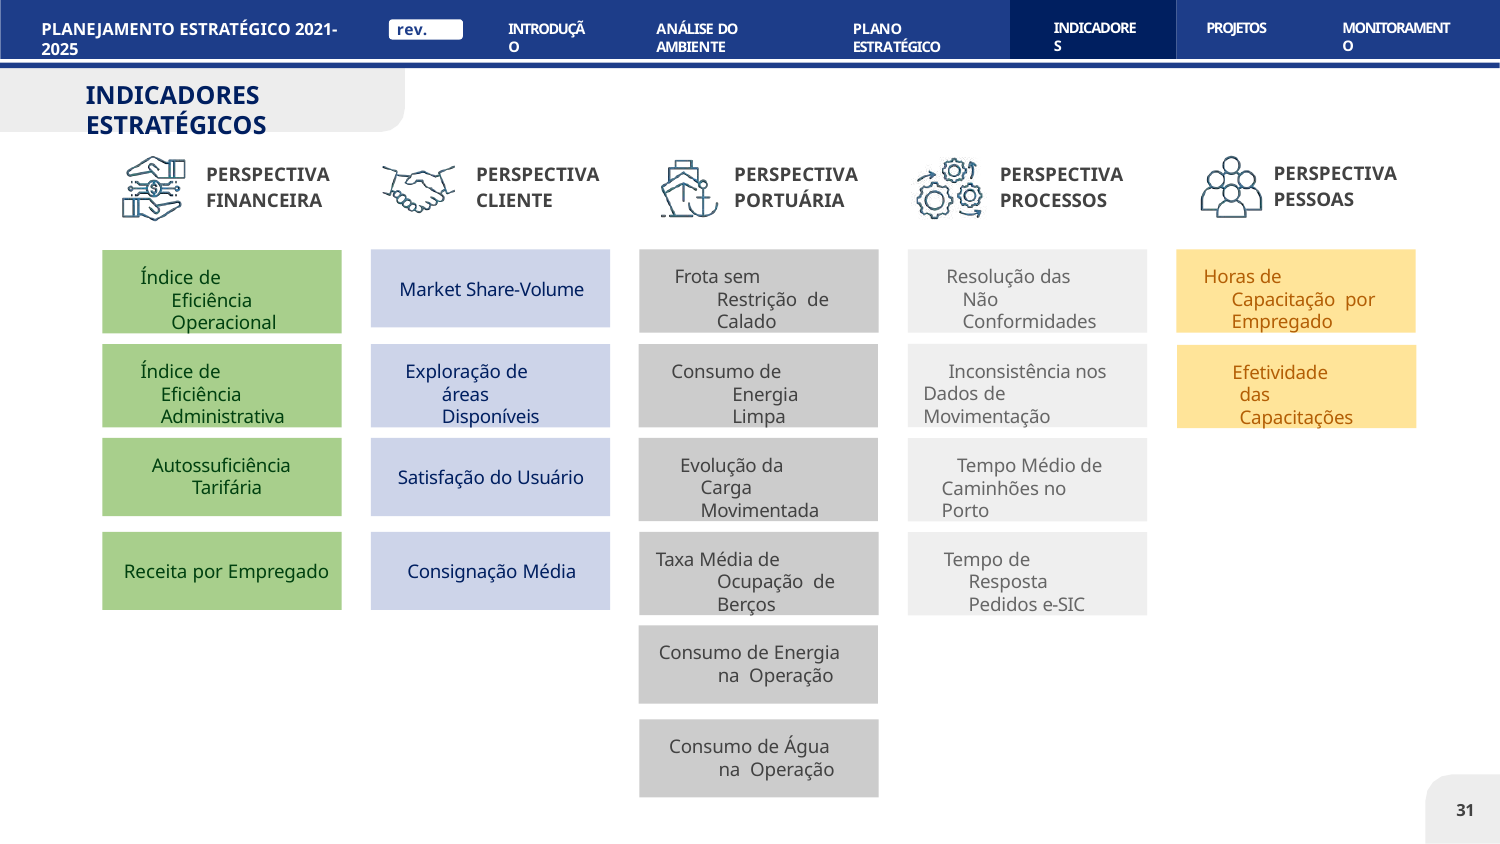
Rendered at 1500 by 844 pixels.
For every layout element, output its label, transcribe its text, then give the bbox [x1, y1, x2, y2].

text_box Frota sem Restrição de Calado [639, 249, 879, 328]
text_box [150, 119, 155, 127]
picture [1193, 148, 1269, 225]
text_box Satisfação do Usuário [370, 437, 611, 517]
picture [114, 148, 193, 228]
text_box Consumo de Água na Operação [639, 719, 879, 798]
picture [911, 150, 987, 226]
text_box PERSPECTIVA PORTUÁRIA [732, 157, 878, 211]
text_box PLANEJAMENTO ESTRATÉGICO 2021-2025 [39, 16, 374, 41]
text_box Tempo de Resposta Pedidos e-SIC [907, 532, 1148, 611]
text_box PERSPECTIVA FINANCEIRA [204, 157, 342, 211]
text_box Evolução da Carga Movimentada [638, 437, 878, 517]
text_box rev. 2022 [394, 17, 457, 41]
text_box MONITORAMENTO [1340, 16, 1453, 39]
text_box INDICADORES [1051, 16, 1137, 39]
text_box Taxa Média de Ocupação de Berços [639, 531, 879, 610]
text_box Tempo Médio de Caminhões no Porto [907, 438, 1148, 517]
text_box PLANO ESTRATÉGICO [850, 17, 982, 40]
text_box ANÁLISE DO AMBIENTE [654, 17, 796, 40]
text_box Autossuﬁciência Tarifária [102, 437, 342, 517]
text_box Receita por Empregado [102, 531, 342, 610]
text_box Consignação Média [370, 531, 611, 610]
text_box Inconsistência nos Dados de Movimentação [907, 343, 1148, 422]
text_box PERSPECTIVA PESSOAS [1271, 156, 1416, 209]
text_box Consumo de Energia na Operação [638, 625, 878, 704]
text_box [1425, 774, 1500, 844]
text_box PROJETOS [1204, 16, 1272, 39]
text_box 31 [1450, 799, 1480, 823]
text_box INDICADORES ESTRATÉGICOS [83, 77, 392, 112]
text_box Market Share-Volume [370, 249, 611, 328]
text_box [237, 119, 246, 131]
text_box [0, 62, 1500, 132]
text_box Índice de Eﬁciência Operacional [102, 250, 342, 329]
picture [653, 152, 725, 224]
picture [382, 152, 455, 224]
text_box INTRODUÇÃO [506, 17, 589, 40]
text_box PERSPECTIVA CLIENTE [473, 157, 609, 211]
text_box Horas de Capacitação por Empregado [1176, 249, 1416, 328]
text_box Consumo de Energia Limpa [638, 344, 878, 423]
text_box Índice de Eﬁciência Administrativa [102, 344, 342, 423]
text_box Exploração de áreas Disponíveis [370, 344, 611, 423]
text_box PERSPECTIVA PROCESSOS [997, 157, 1137, 211]
text_box Efetividade das Capacitações [1177, 344, 1417, 423]
text_box [0, 0, 1500, 59]
text_box Resolução das Não Conformidades [907, 249, 1148, 328]
